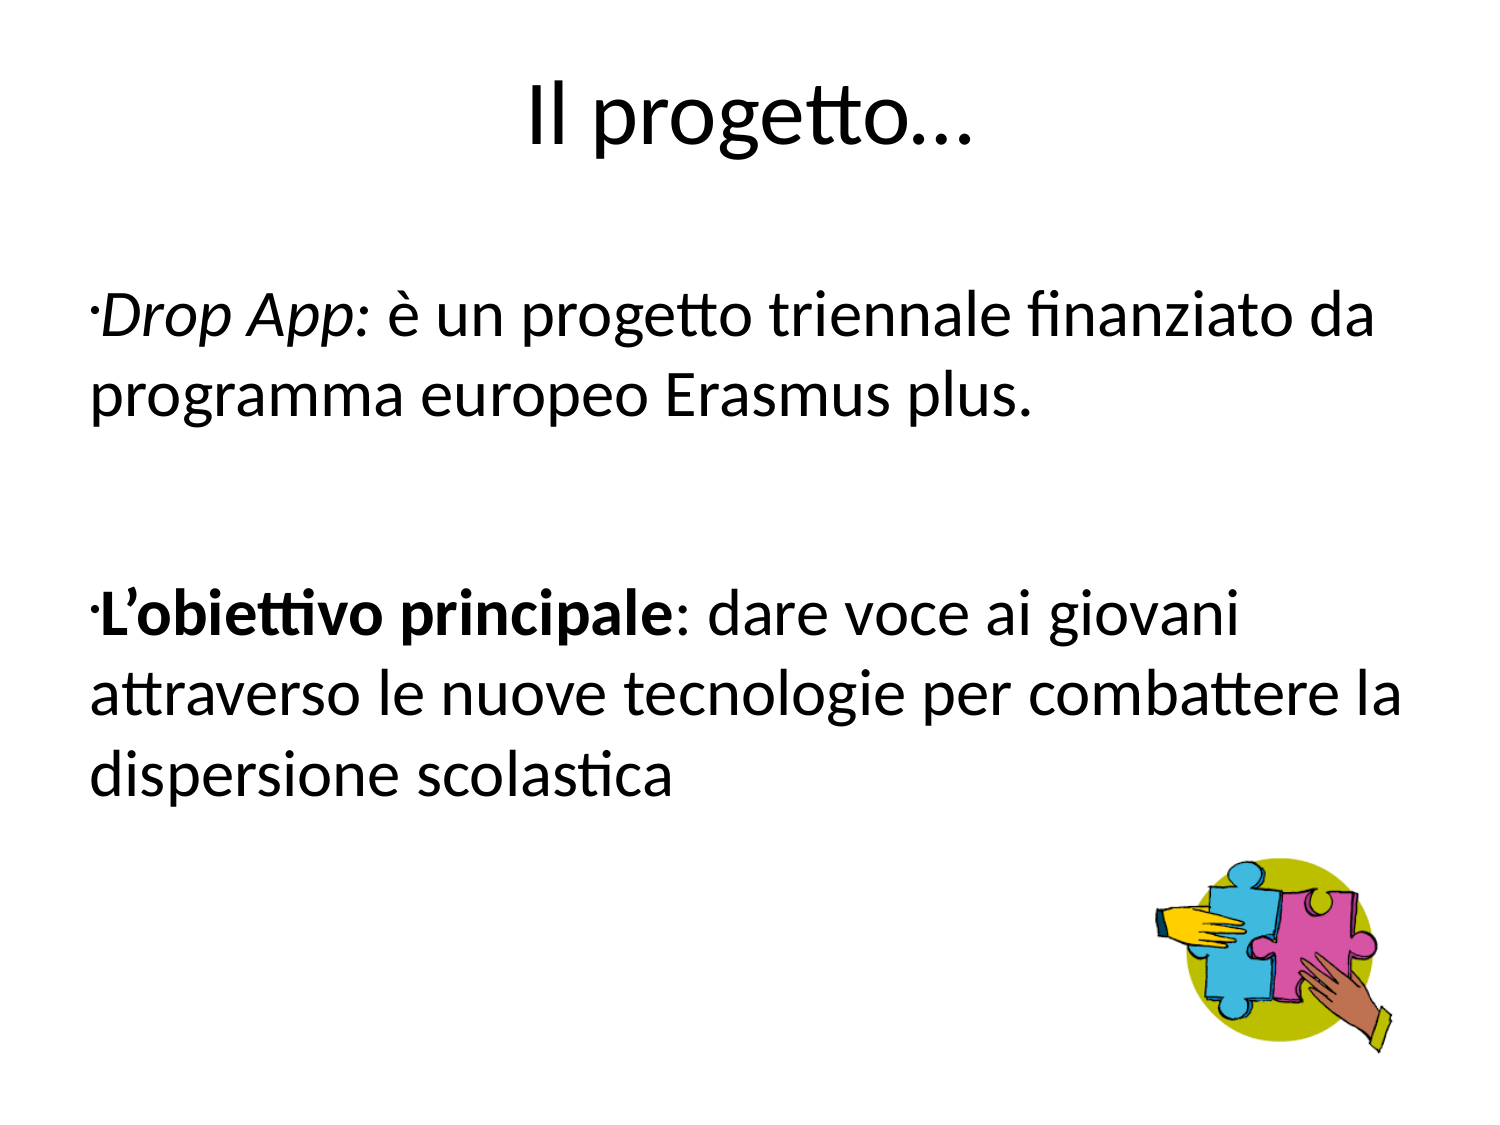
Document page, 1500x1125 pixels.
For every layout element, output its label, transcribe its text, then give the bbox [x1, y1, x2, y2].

list Drop App: è un progetto triennale finanziato da programma europeo Erasmus plus. L’obiettivo principale: dare voce ai giovani attraverso le nuove tecnologie per combattere la dispersione scolastica [75, 262, 1425, 1005]
title Il progetto… [75, 45, 1425, 233]
picture [1145, 826, 1406, 1087]
